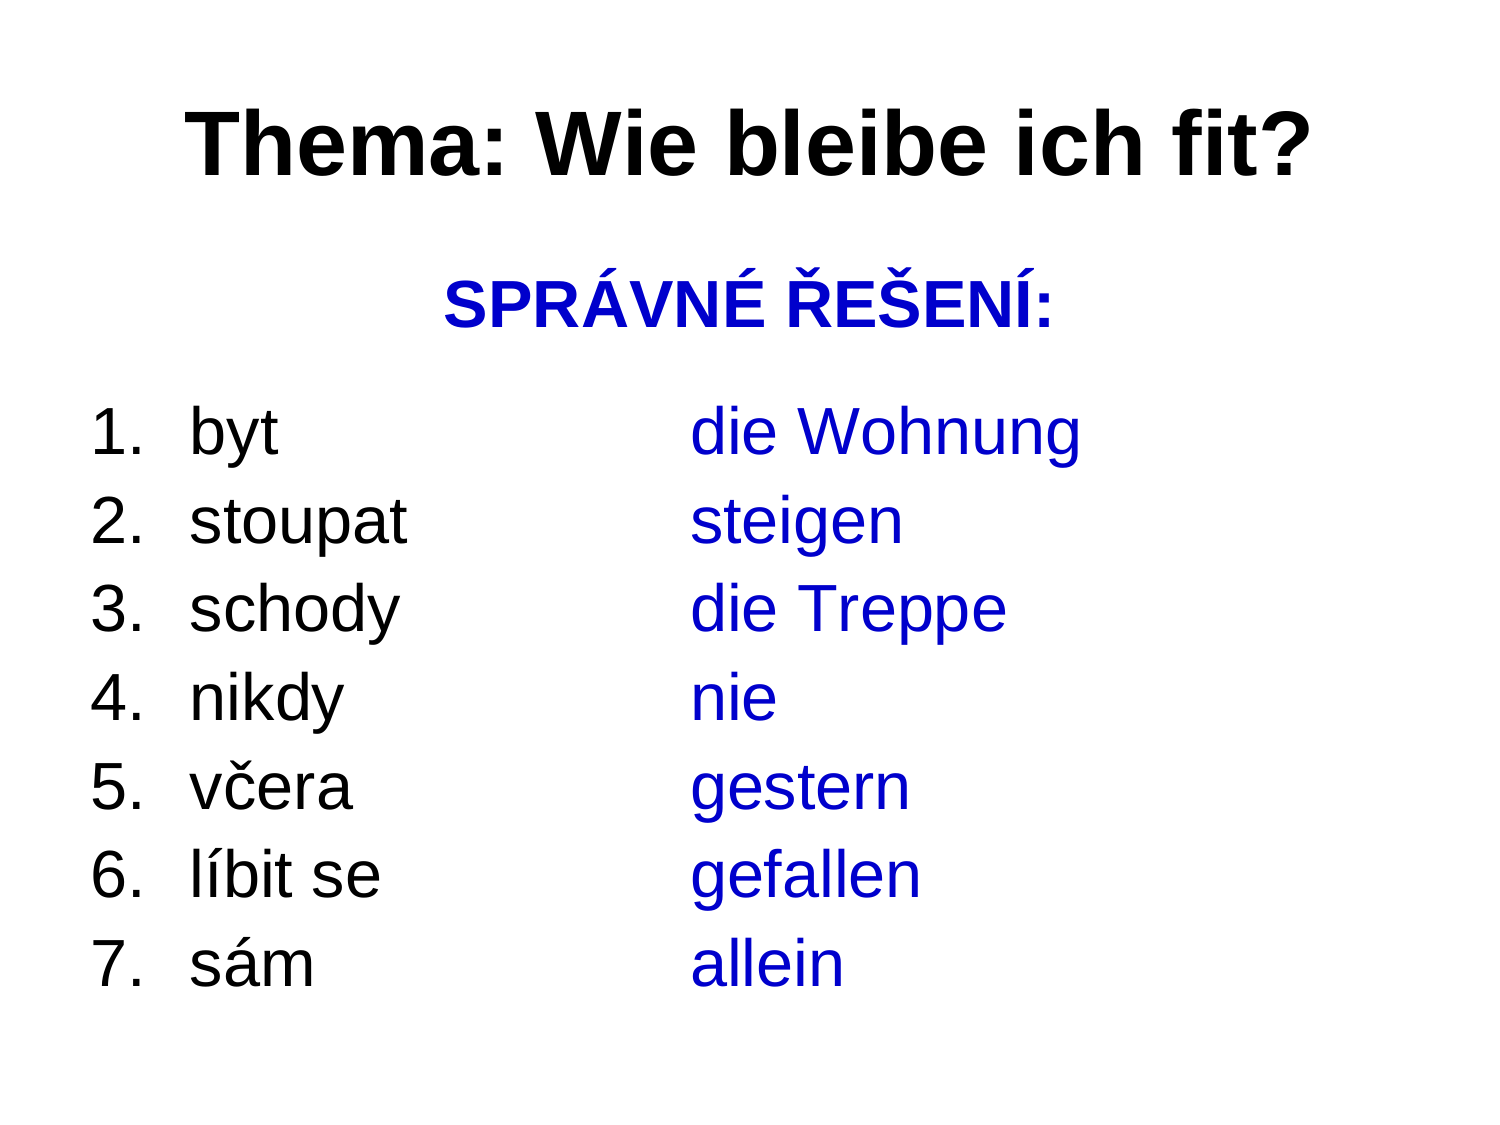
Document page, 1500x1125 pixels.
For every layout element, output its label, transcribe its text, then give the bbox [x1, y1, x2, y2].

list SPRÁVNÉ ŘEŠENÍ: byt die Wohnung stoupat steigen schody die Treppe nikdy nie včera gestern líbit se gefallen sám allein [75, 262, 1426, 1097]
title Thema: Wie bleibe ich fit? [75, 45, 1426, 233]
